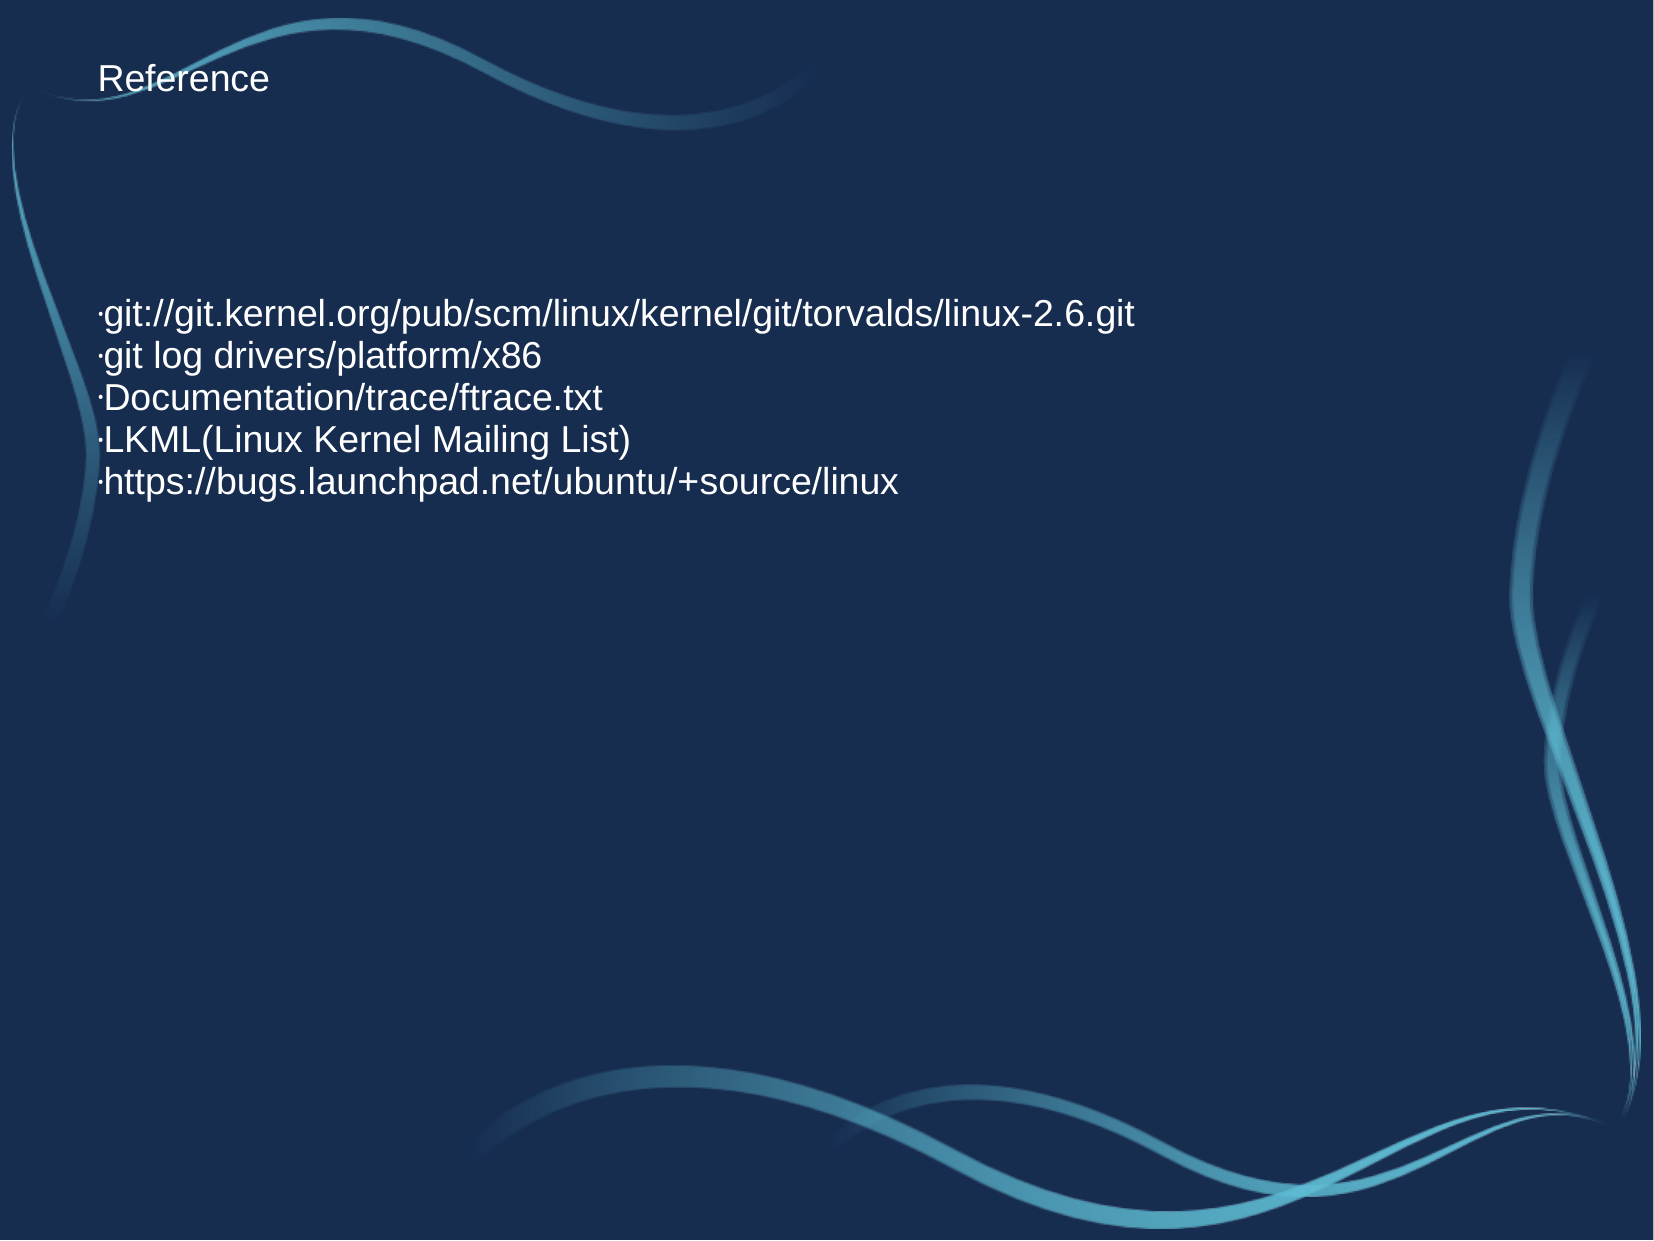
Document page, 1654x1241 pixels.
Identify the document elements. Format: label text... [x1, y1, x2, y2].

picture [460, 346, 1641, 1229]
list git://git.kernel.org/pub/scm/linux/kernel/git/torvalds/linux-2.6.git git log drivers/platform/x86 Documentation/trace/ftrace.txt LKML(Linux Kernel Mailing List) https://bugs.launchpad.net/ubuntu/+source/linux [82, 285, 1571, 1079]
picture [12, 18, 822, 625]
title Reference [82, 49, 1571, 249]
